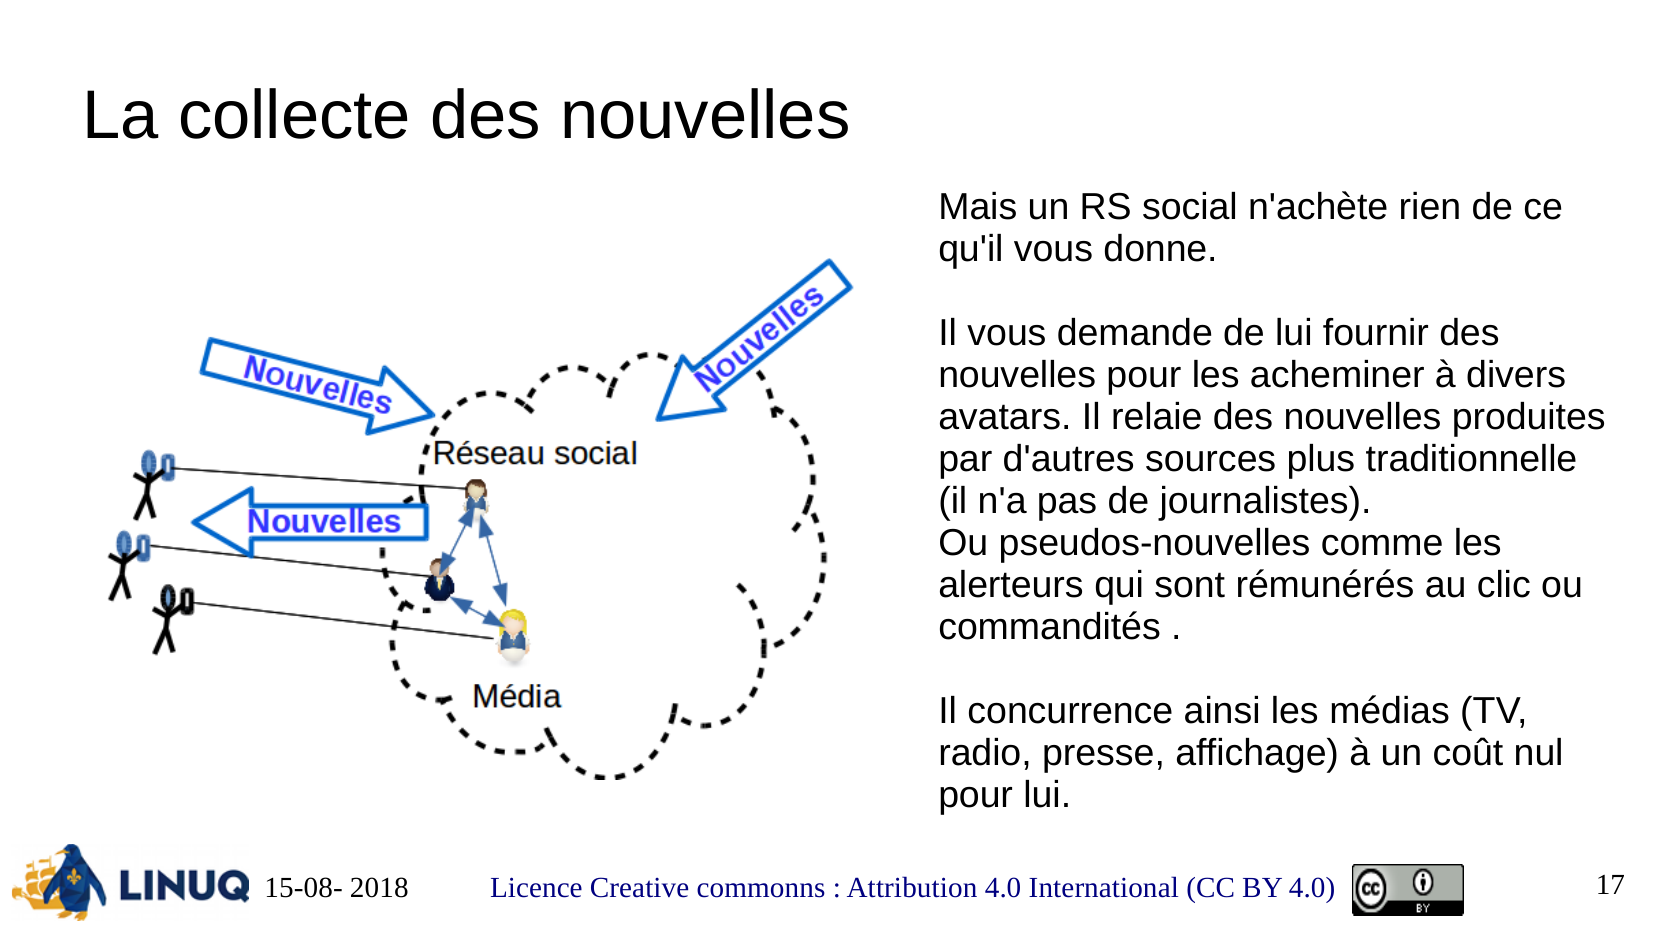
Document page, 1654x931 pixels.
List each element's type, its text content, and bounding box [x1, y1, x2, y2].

picture [106, 258, 863, 780]
picture [1352, 864, 1464, 916]
picture [11, 844, 249, 921]
text_box Mais un RS social n'achète rien de ce qu'il vous donne. Il vous demande de lui fournir des nouvelles pour les acheminer à divers avatars. Il relaie des nouvelles produites par d'autres sources plus traditionnelle (il n'a pas de journalistes). Ou pseudos-nouvelles comme les alerteurs qui sont rémunérés au clic ou commandités . Il concurrence ainsi les médias (TV, radio, presse, affichage) à un coût nul pour lui. [923, 178, 1628, 823]
title La collecte des nouvelles [82, 37, 1571, 193]
